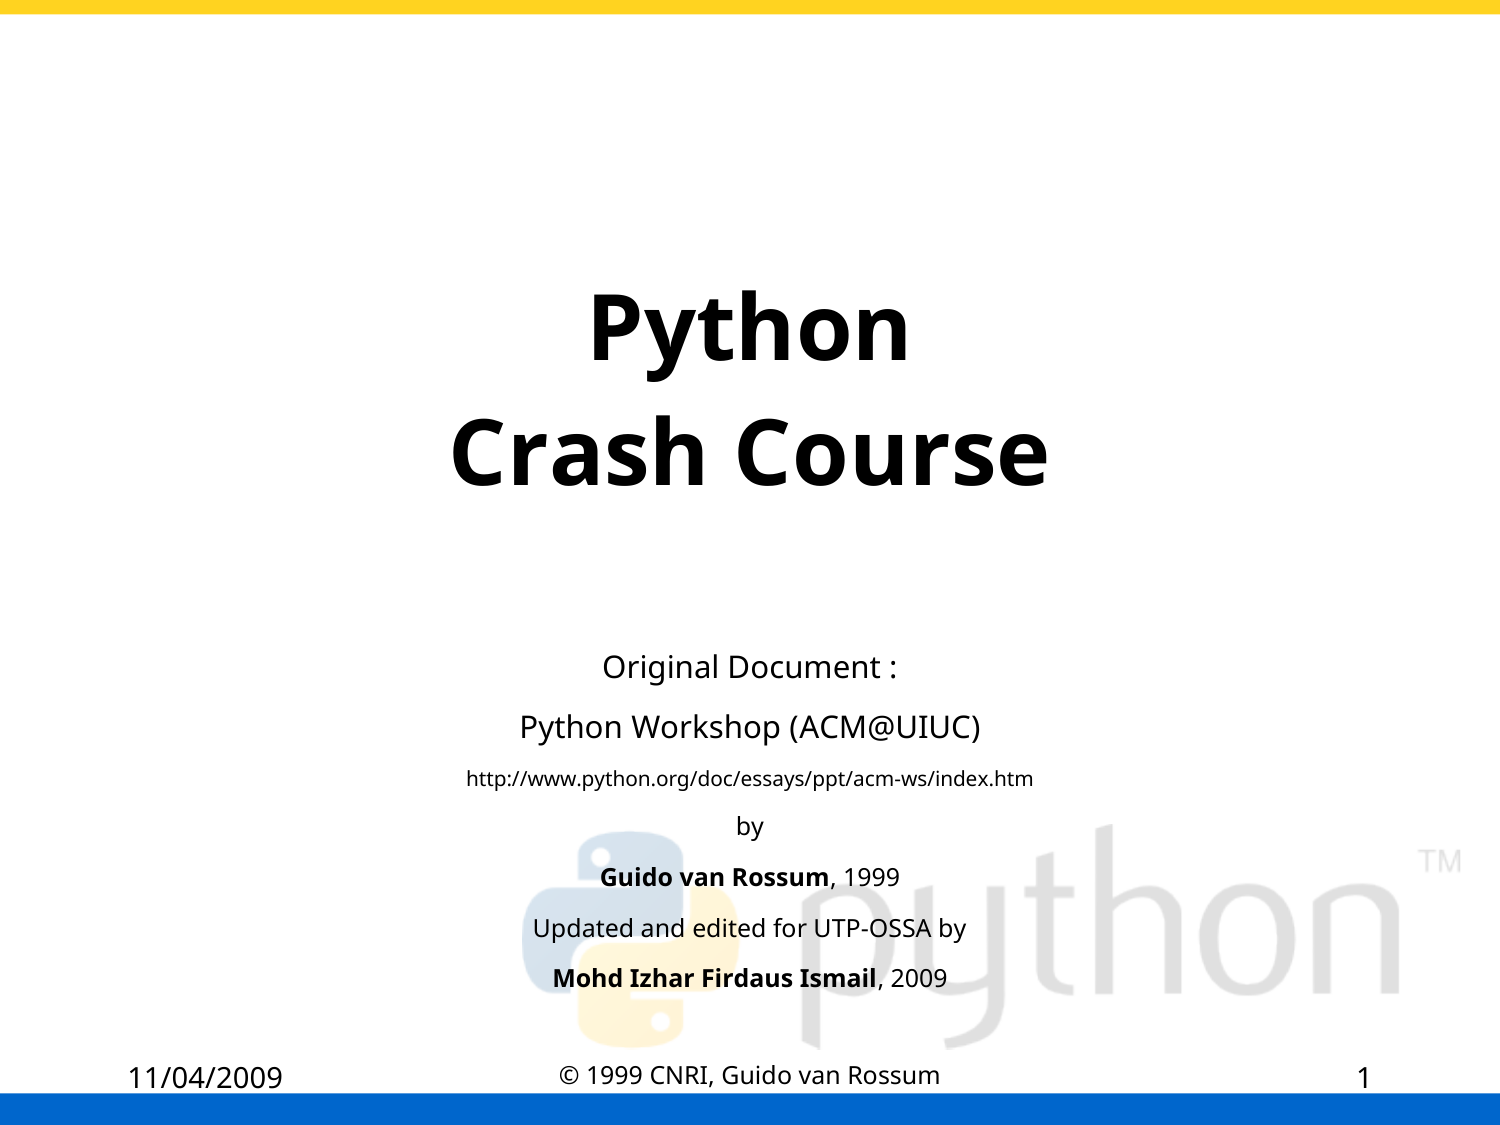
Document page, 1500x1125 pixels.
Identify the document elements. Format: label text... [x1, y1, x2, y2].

title Python Crash Course [112, 212, 1388, 563]
subtitle Original Document : Python Workshop (ACM@UIUC) http://www.python.org/doc/essays/ppt/acm-ws/index.htm by Guido van Rossum, 1999 Updated and edited for UTP-OSSA by Mohd Izhar Firdaus Ismail, 2009 [225, 637, 1276, 1026]
